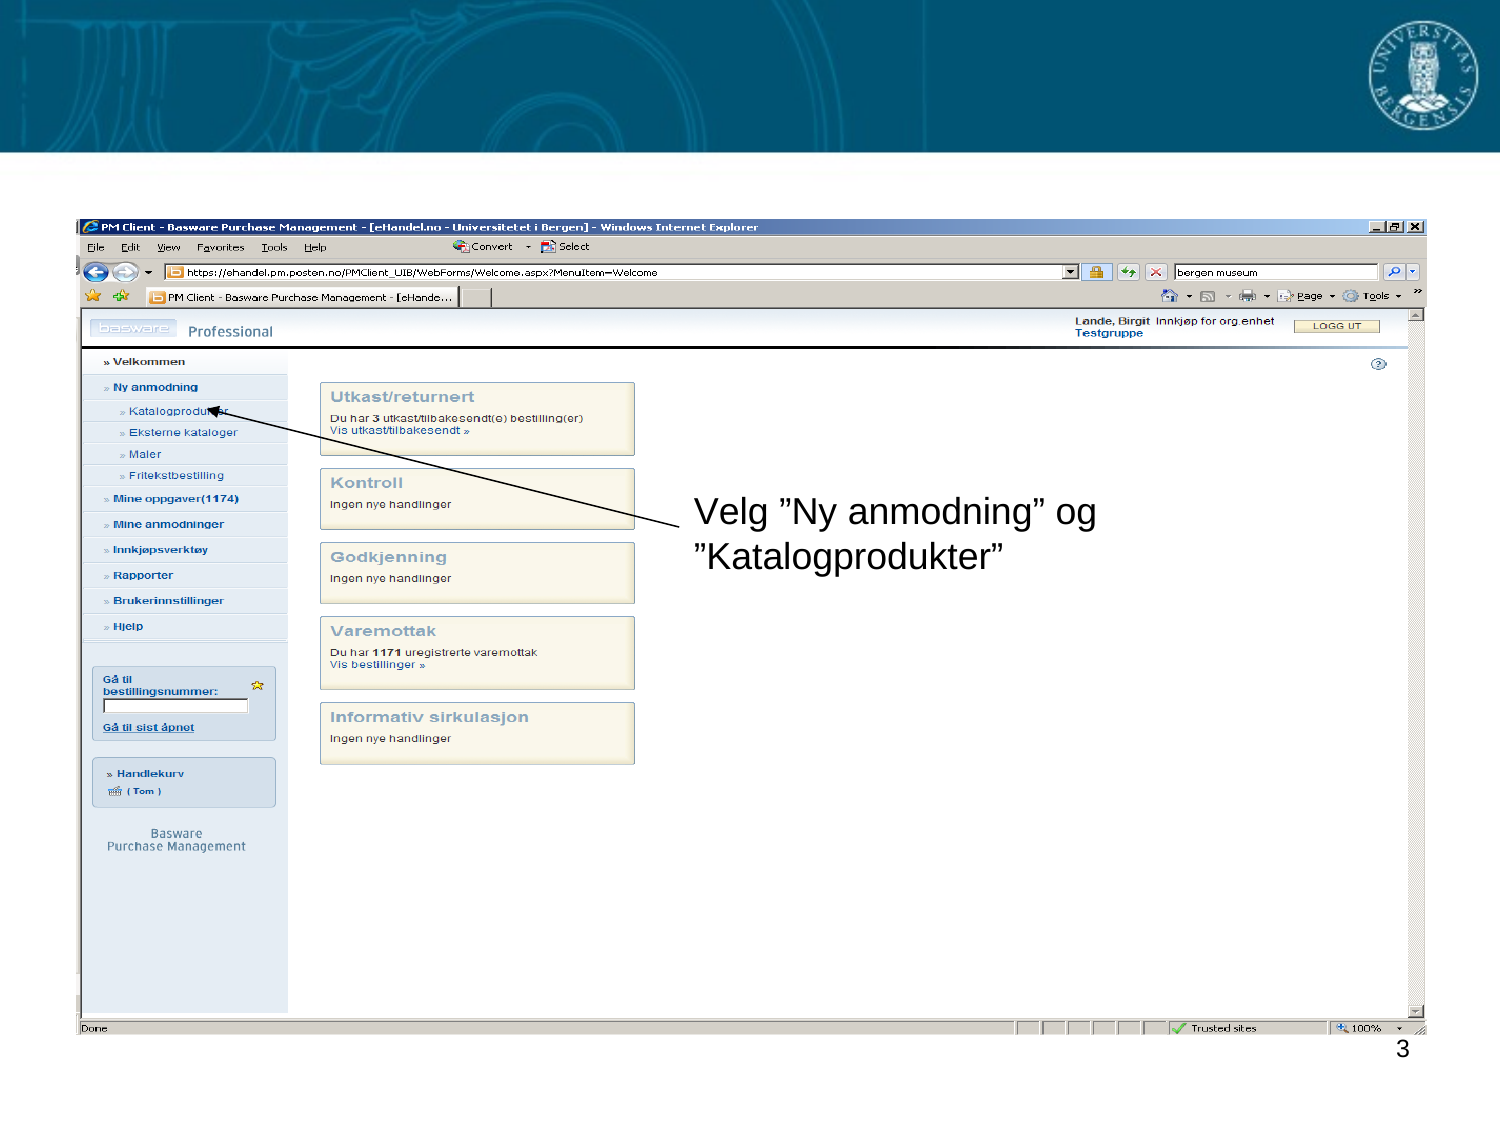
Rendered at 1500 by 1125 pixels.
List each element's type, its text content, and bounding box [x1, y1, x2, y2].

text_box Velg ”Ny anmodning” og ”Katalogprodukter” [679, 479, 1365, 586]
text_box [76, 220, 1427, 1035]
text_box <number> [1074, 1035, 1426, 1103]
picture [1368, 21, 1478, 131]
picture [0, 151, 1500, 1125]
